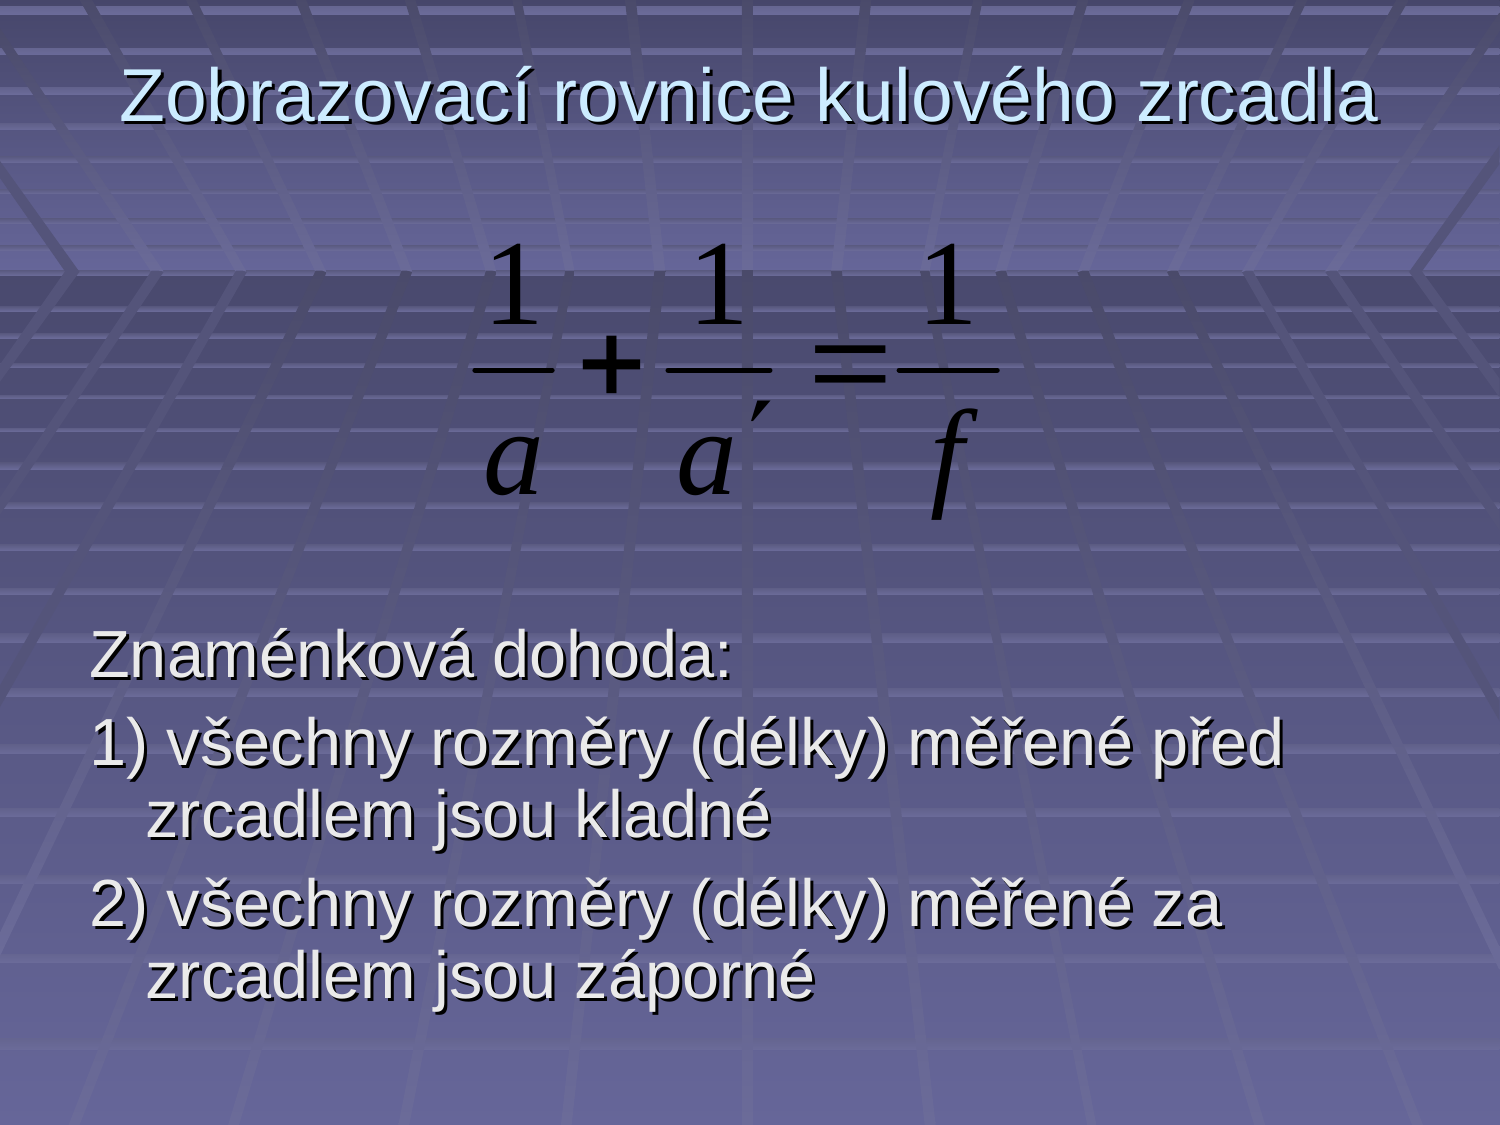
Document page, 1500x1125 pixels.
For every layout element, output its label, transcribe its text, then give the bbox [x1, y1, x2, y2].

chart [454, 208, 1022, 543]
list Znaménková dohoda: 1) všechny rozměry (délky) měřené před zrcadlem jsou kladné 2) všechny rozměry (délky) měřené za zrcadlem jsou záporné [74, 160, 1425, 1047]
title Zobrazovací rovnice kulového zrcadla [74, 38, 1425, 144]
